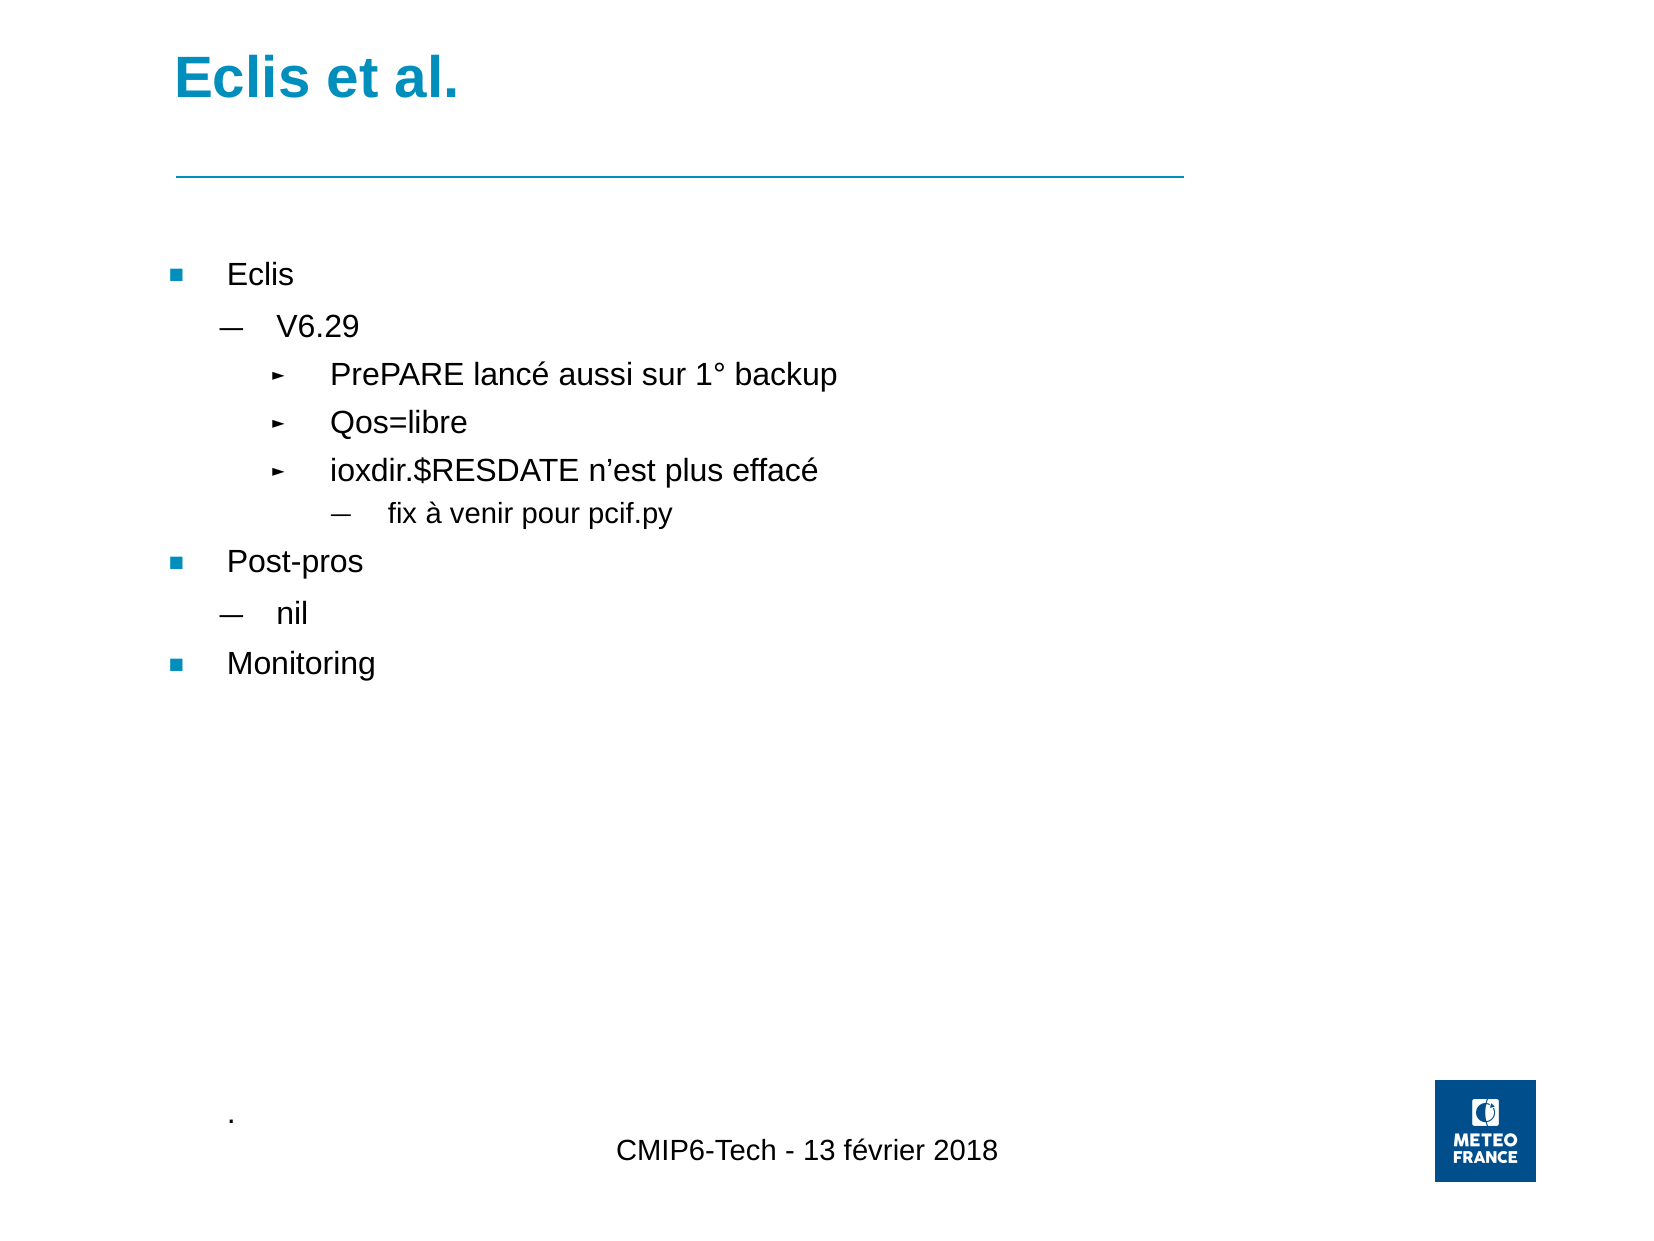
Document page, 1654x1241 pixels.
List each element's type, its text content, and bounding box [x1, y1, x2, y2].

list Eclis V6.29 PrePARE lancé aussi sur 1° backup Qos=libre ioxdir.$RESDATE n’est plus effacé fix à venir pour pcif.py Post-pros nil Monitoring . [156, 256, 1571, 1134]
title Eclis et al. [174, 0, 1654, 156]
picture [1435, 1134, 1536, 1182]
